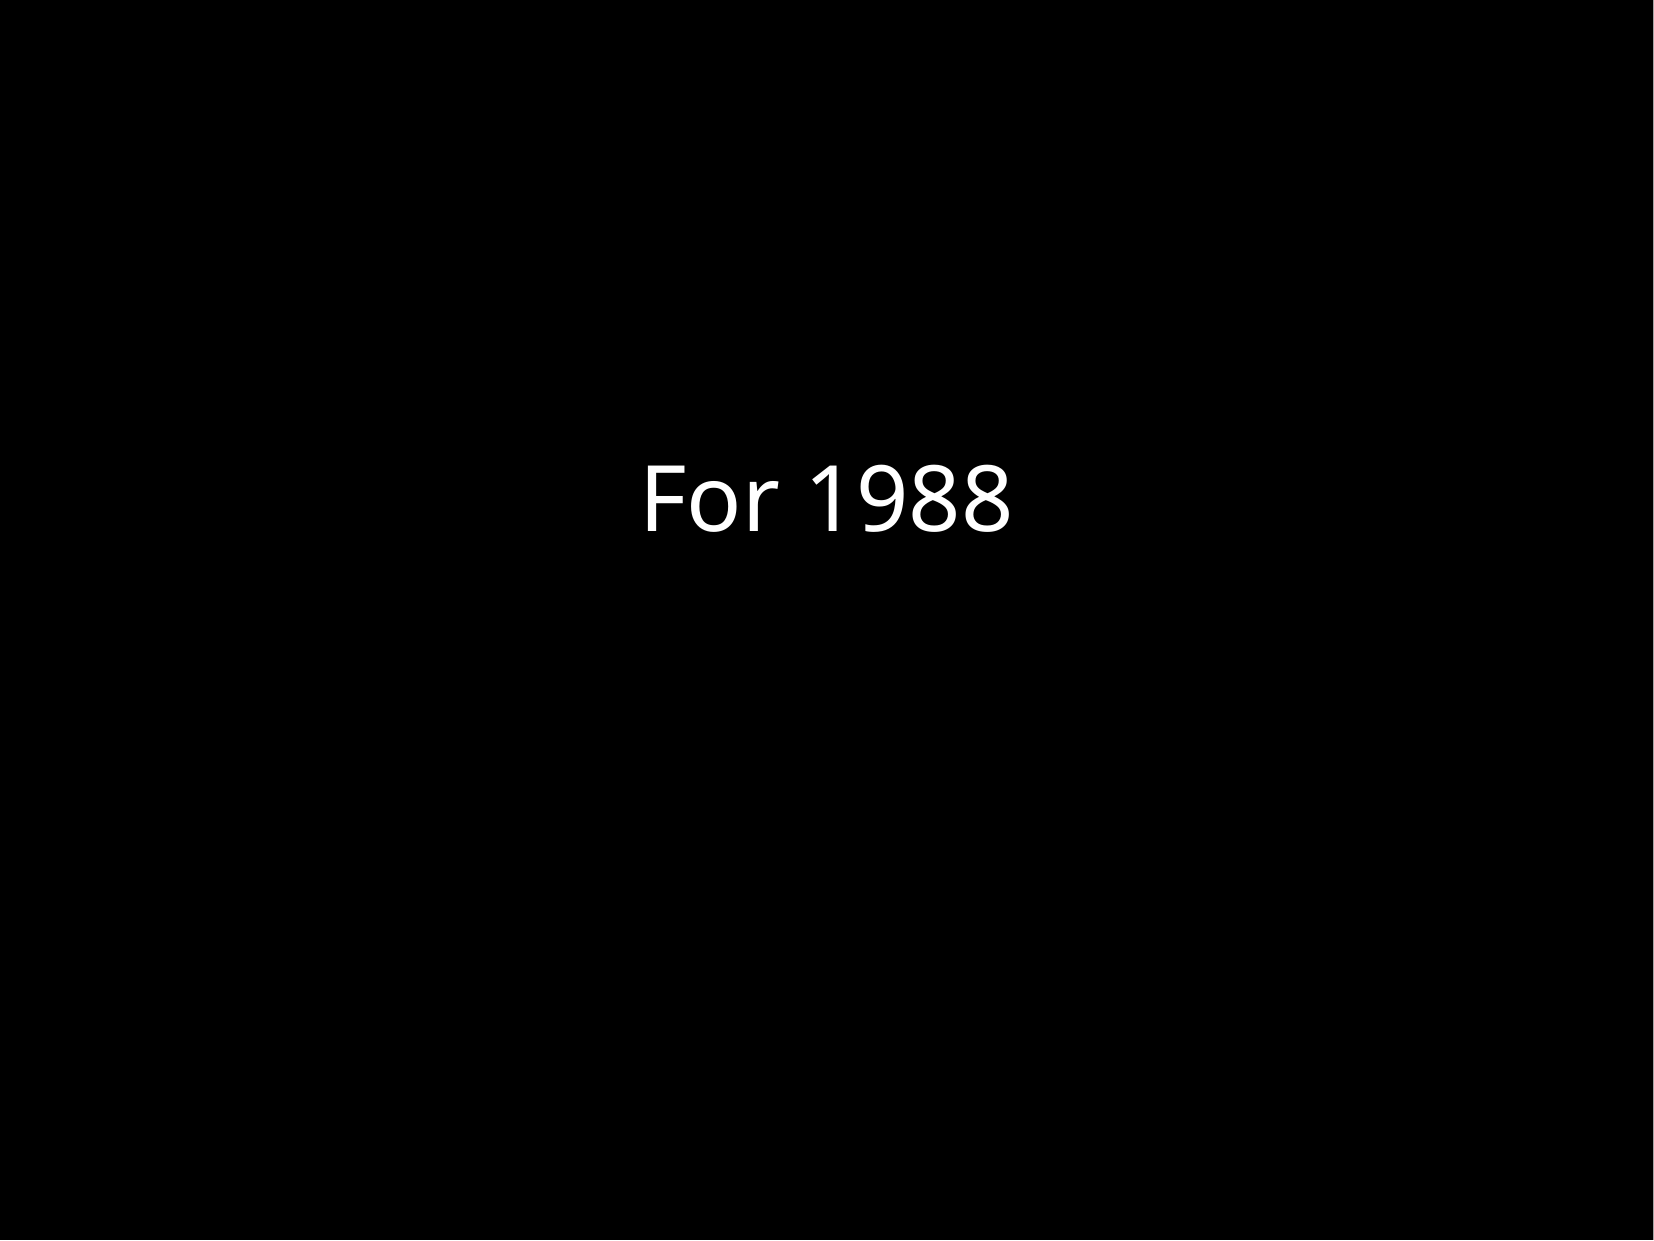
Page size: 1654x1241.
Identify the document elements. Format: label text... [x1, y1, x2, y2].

title For 1988 [82, 399, 1571, 592]
